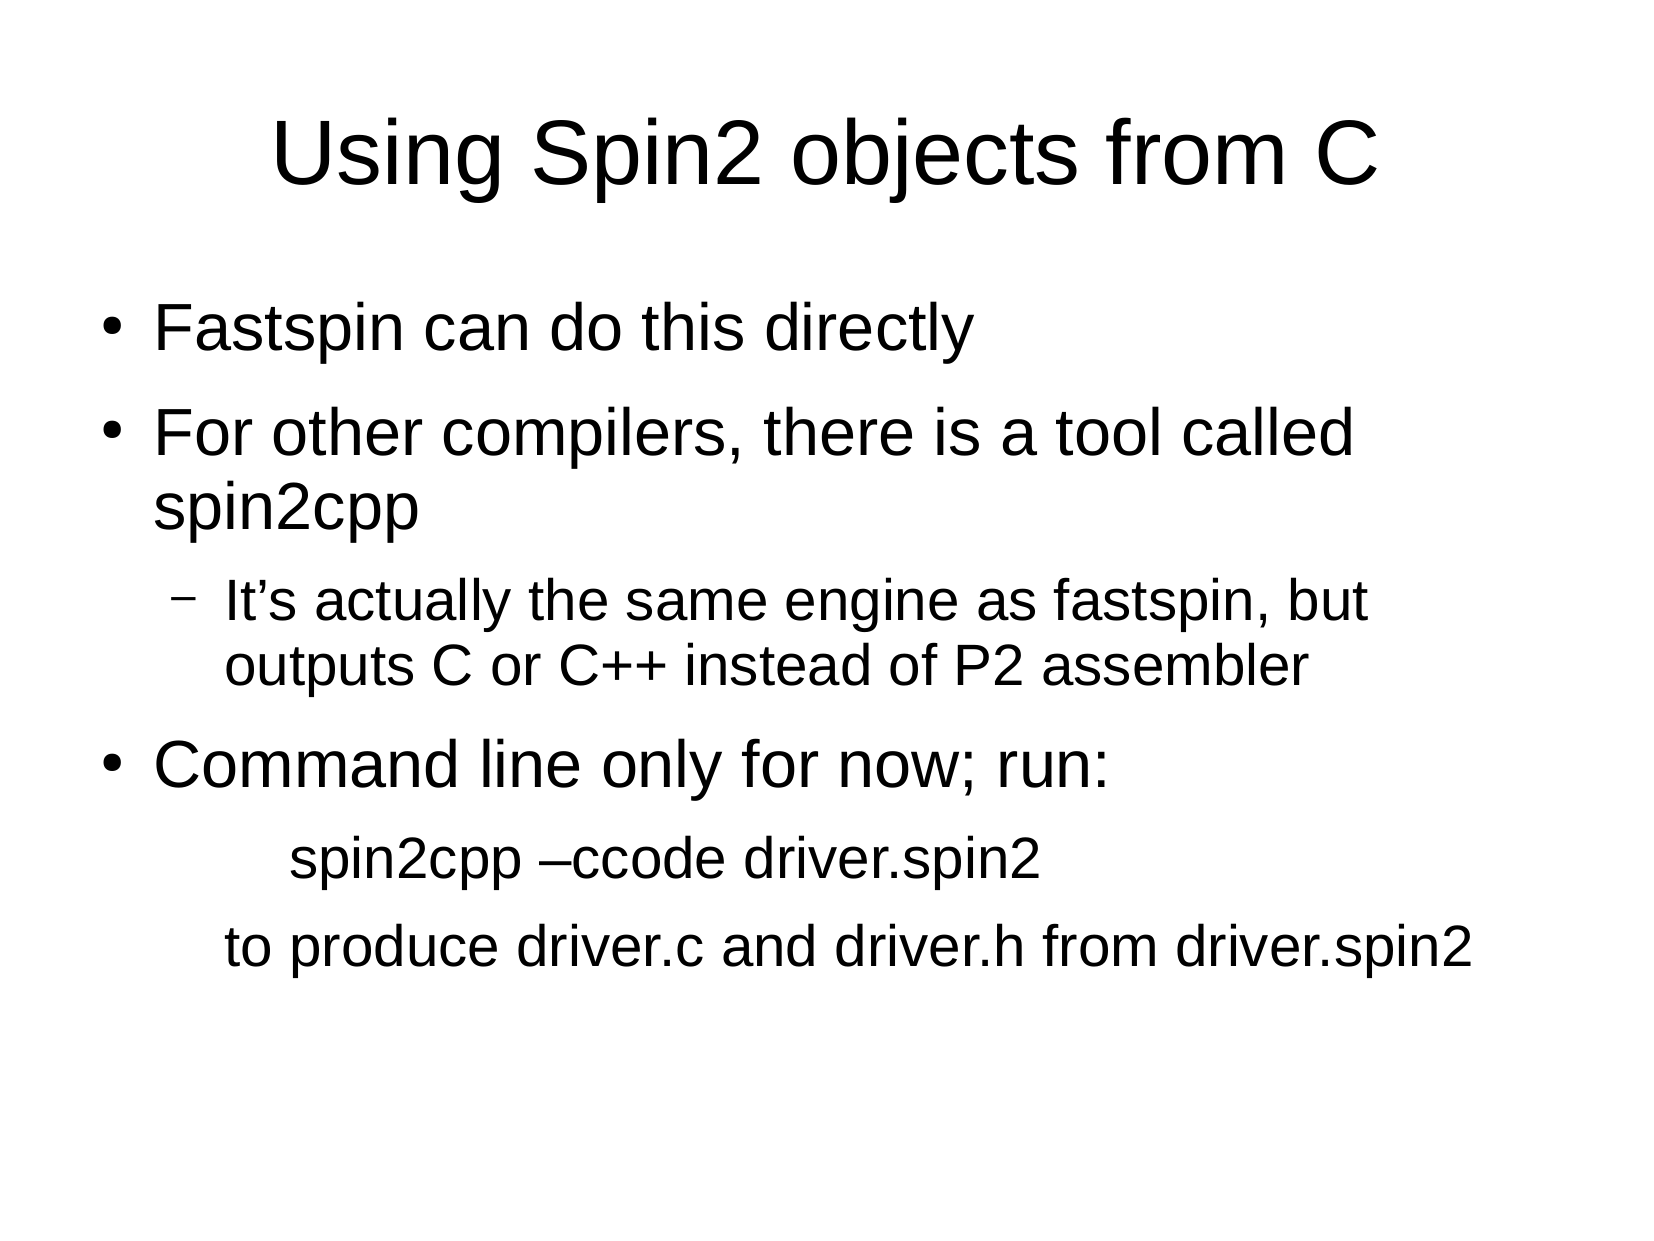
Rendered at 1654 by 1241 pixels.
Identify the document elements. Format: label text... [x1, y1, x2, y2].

list Fastspin can do this directly For other compilers, there is a tool called spin2cpp It’s actually the same engine as fastspin, but outputs C or C++ instead of P2 assembler Command line only for now; run: spin2cpp –ccode driver.spin2 to produce driver.c and driver.h from driver.spin2 [82, 290, 1571, 1010]
title Using Spin2 objects from C [82, 49, 1571, 257]
